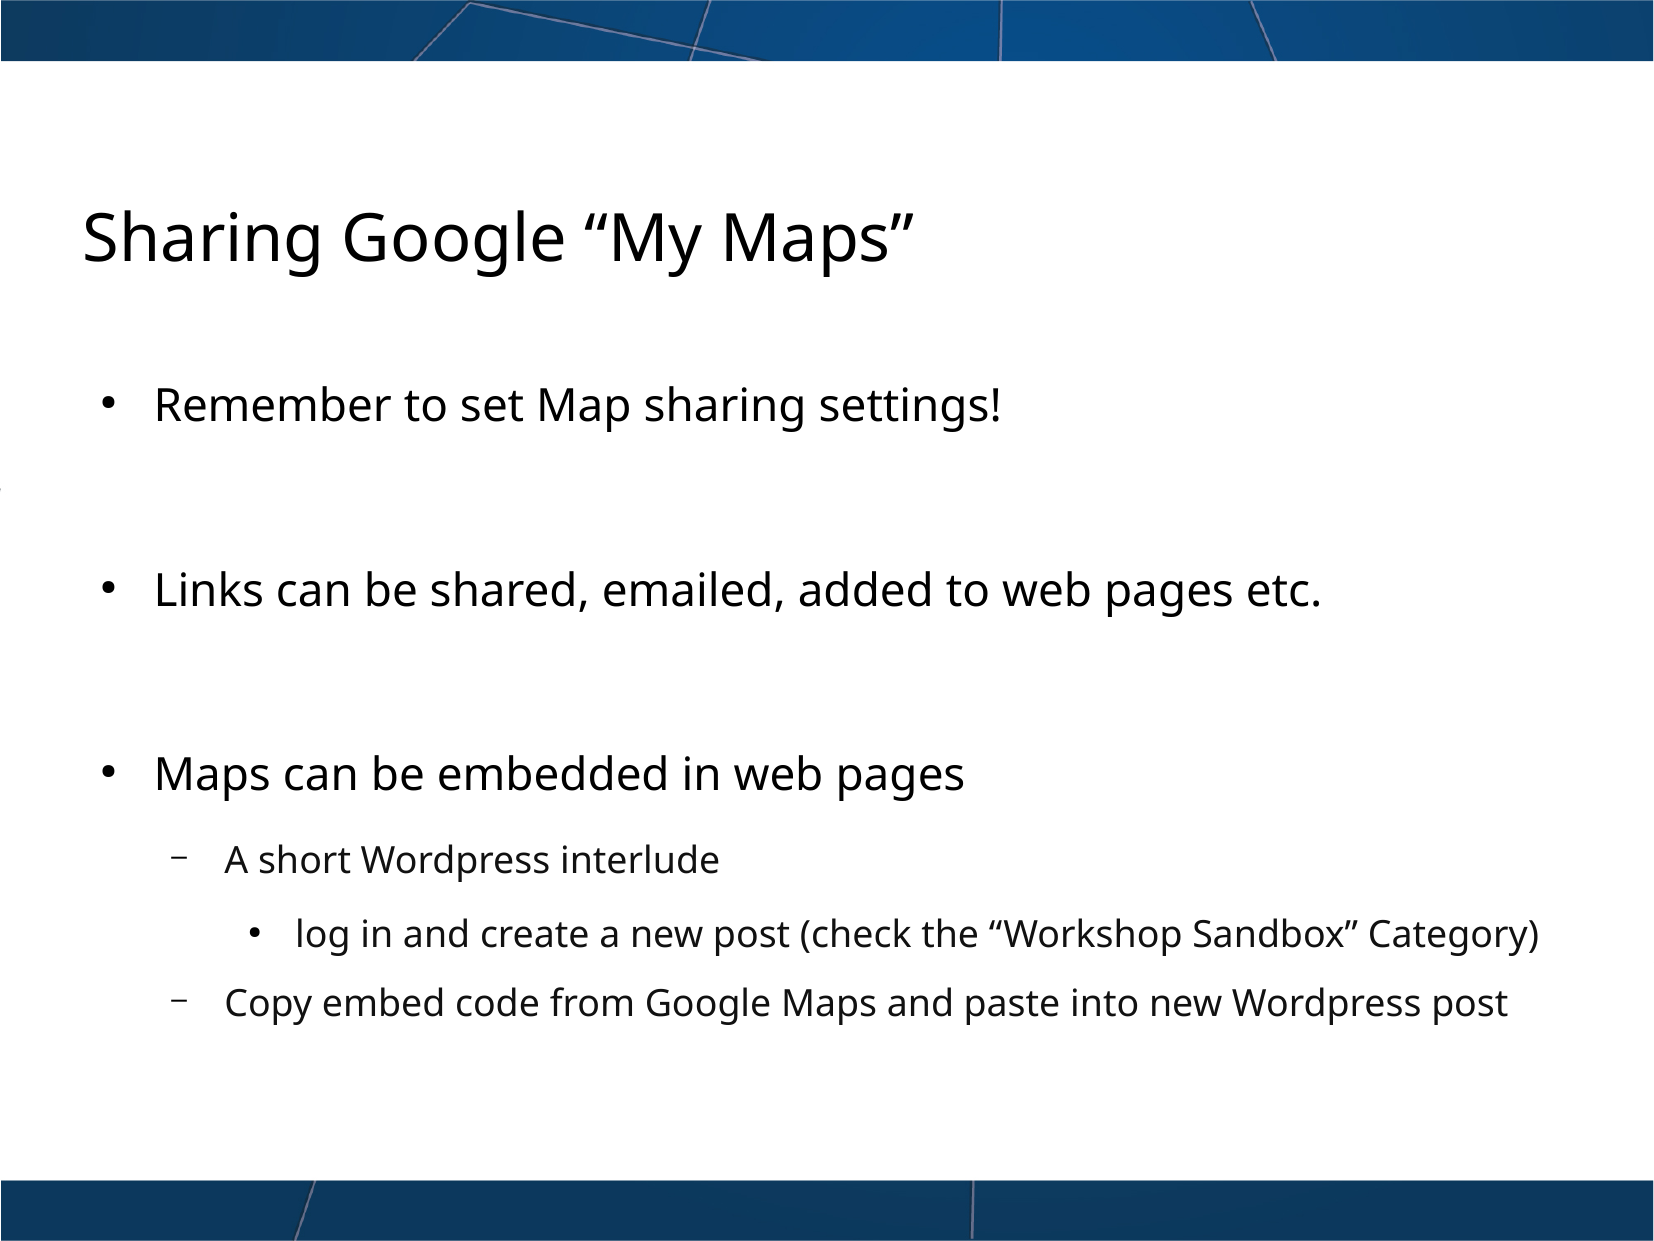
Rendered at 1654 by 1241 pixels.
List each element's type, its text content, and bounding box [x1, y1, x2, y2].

picture [0, 0, 1654, 1241]
list Remember to set Map sharing settings! Links can be shared, emailed, added to web pages etc. Maps can be embedded in web pages A short Wordpress interlude log in and create a new post (check the “Workshop Sandbox” Category) Copy embed code from Google Maps and paste into new Wordpress post [82, 372, 1571, 1093]
title Sharing Google “My Maps” [82, 132, 1571, 340]
